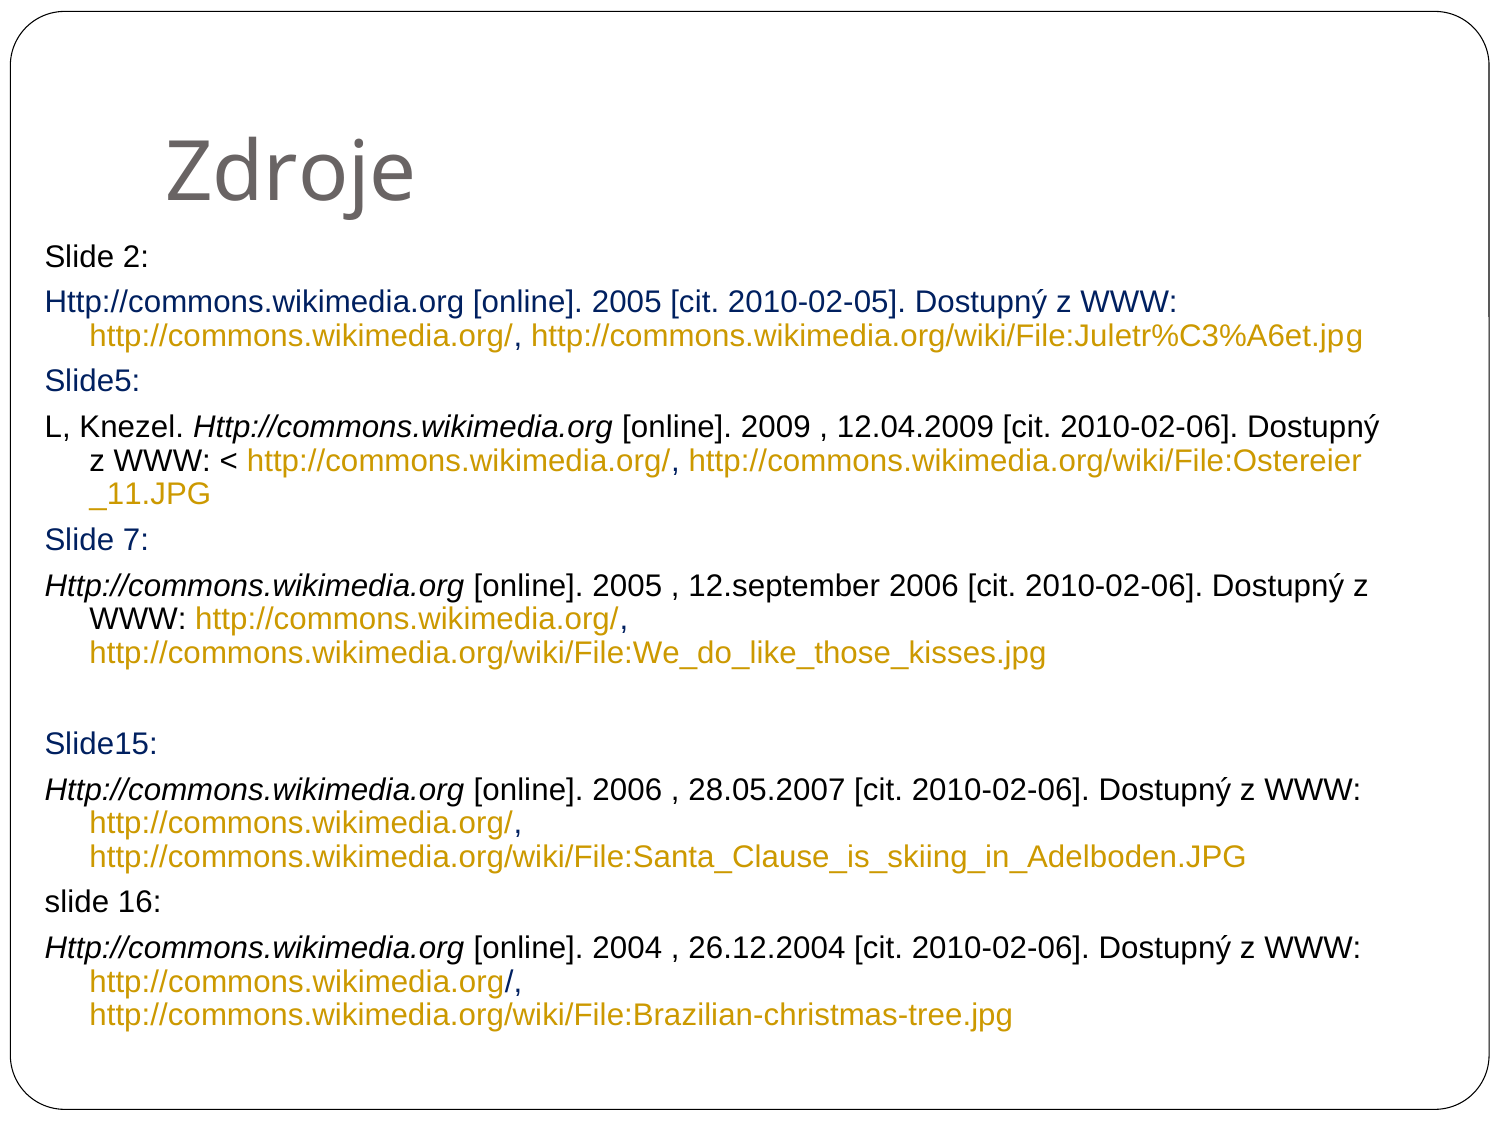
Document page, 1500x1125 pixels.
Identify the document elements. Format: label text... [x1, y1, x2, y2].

title Zdroje [150, 44, 1426, 233]
list Slide 2: Http://commons.wikimedia.org [online]. 2005 [cit. 2010-02-05]. Dostupný z WWW: http://commons.wikimedia.org/, http://commons.wikimedia.org/wiki/File:Juletr%C3%A6et.jpg Slide5: L, Knezel. Http://commons.wikimedia.org [online]. 2009 , 12.04.2009 [cit. 2010-02-06]. Dostupný z WWW: < http://commons.wikimedia.org/, http://commons.wikimedia.org/wiki/File:Ostereier_11.JPG Slide 7: Http://commons.wikimedia.org [online]. 2005 , 12.september 2006 [cit. 2010-02-06]. Dostupný z WWW: http://commons.wikimedia.org/, http://commons.wikimedia.org/wiki/File:We_do_like_those_kisses.jpg Slide15: Http://commons.wikimedia.org [online]. 2006 , 28.05.2007 [cit. 2010-02-06]. Dostupný z WWW: http://commons.wikimedia.org/, http://commons.wikimedia.org/wiki/File:Santa_Clause_is_skiing_in_Adelboden.JPG slide 16: Http://commons.wikimedia.org [online]. 2004 , 26.12.2004 [cit. 2010-02-06]. Dostupný z WWW: http://commons.wikimedia.org/, http://commons.wikimedia.org/wiki/File:Brazilian-christmas-tree.jpg [29, 232, 1402, 1125]
